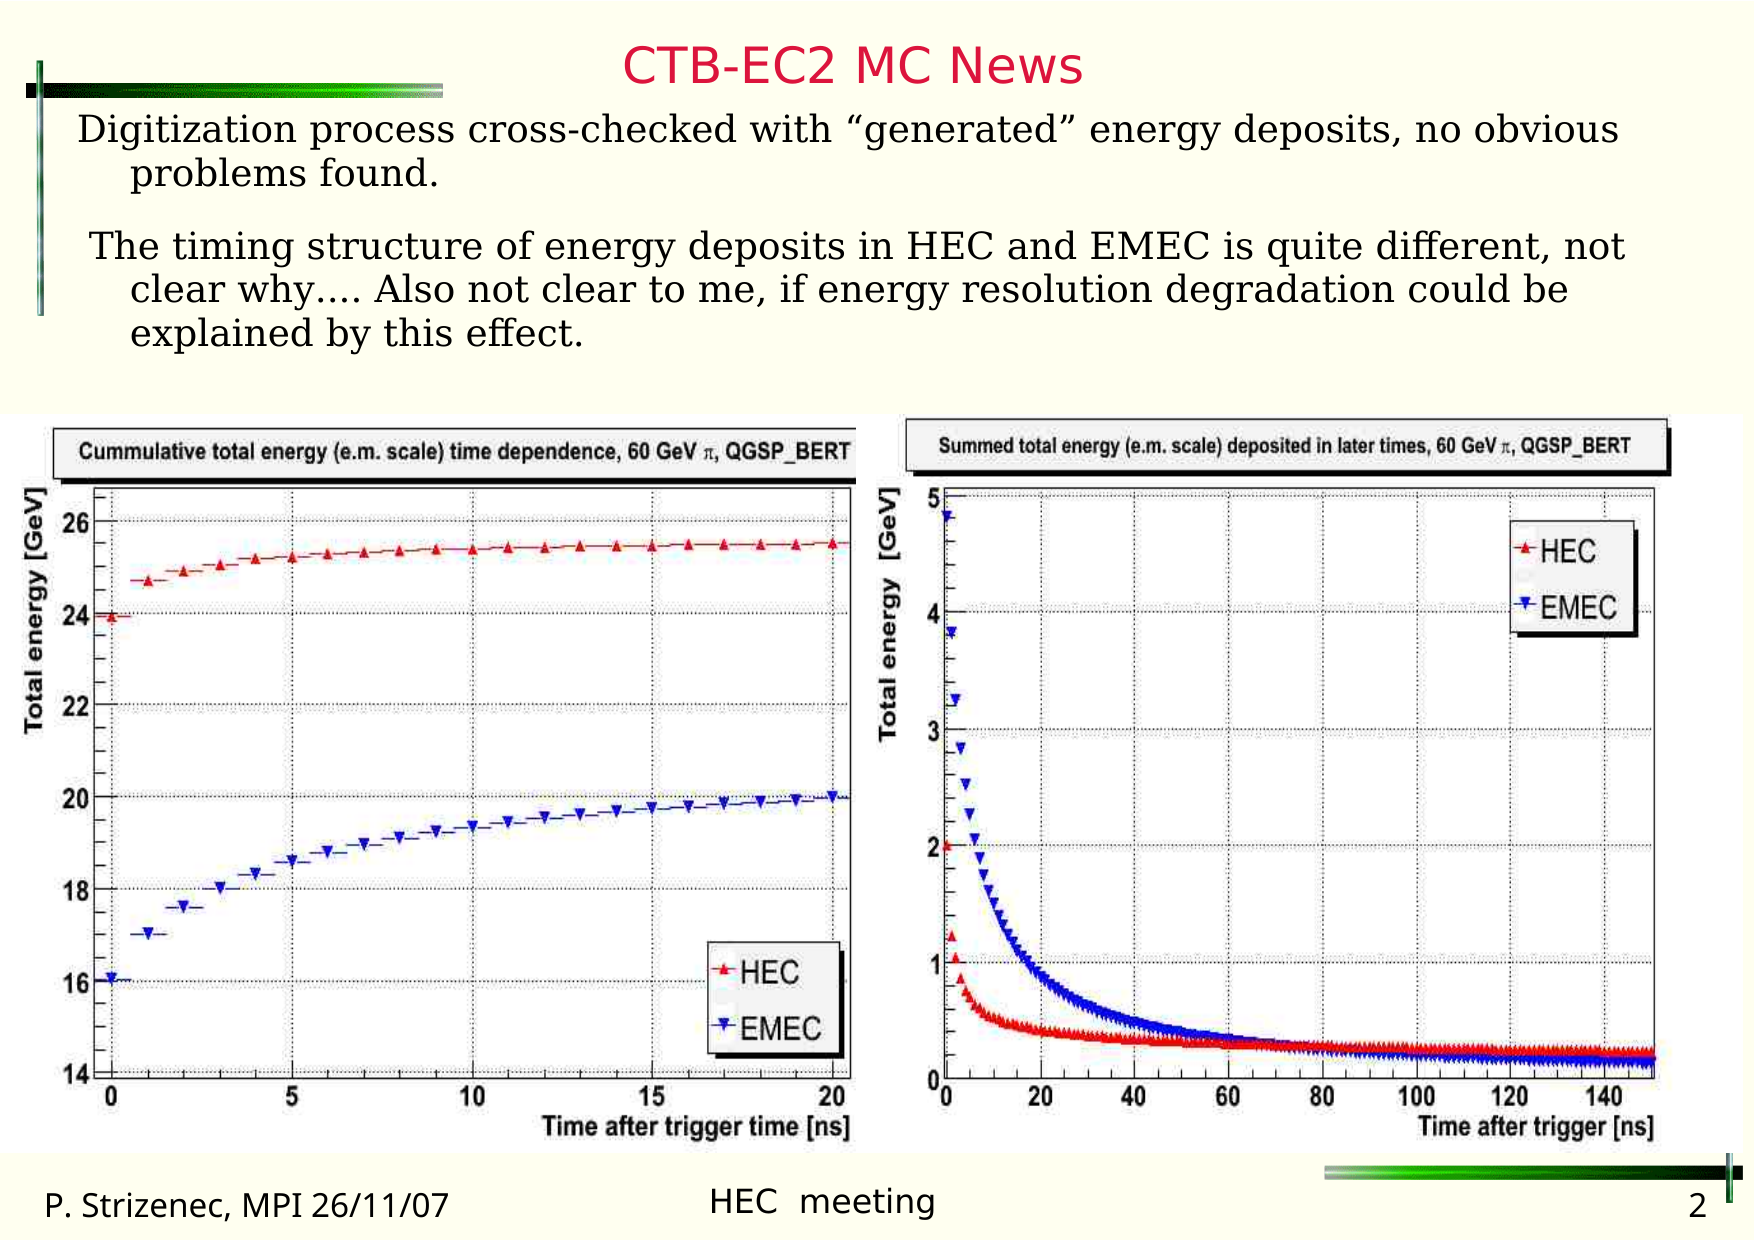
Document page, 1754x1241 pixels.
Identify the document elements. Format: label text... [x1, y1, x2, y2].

list Digitization process cross-checked with “generated” energy deposits, no obvious problems found. The timing structure of energy deposits in HEC and EMEC is quite different, not clear why.... Also not clear to me, if energy resolution degradation could be explained by this effect. [59, 120, 1647, 414]
picture [1324, 1165, 1725, 1180]
text_box <number> [1653, 1182, 1743, 1223]
picture [0, 414, 1743, 1182]
title CTB-EC2 MC News [0, 0, 1732, 120]
picture [36, 120, 44, 317]
text_box HEC meeting [708, 1182, 1039, 1230]
text_box P. Strizenec, MPI 26/11/07 [11, 1182, 483, 1224]
